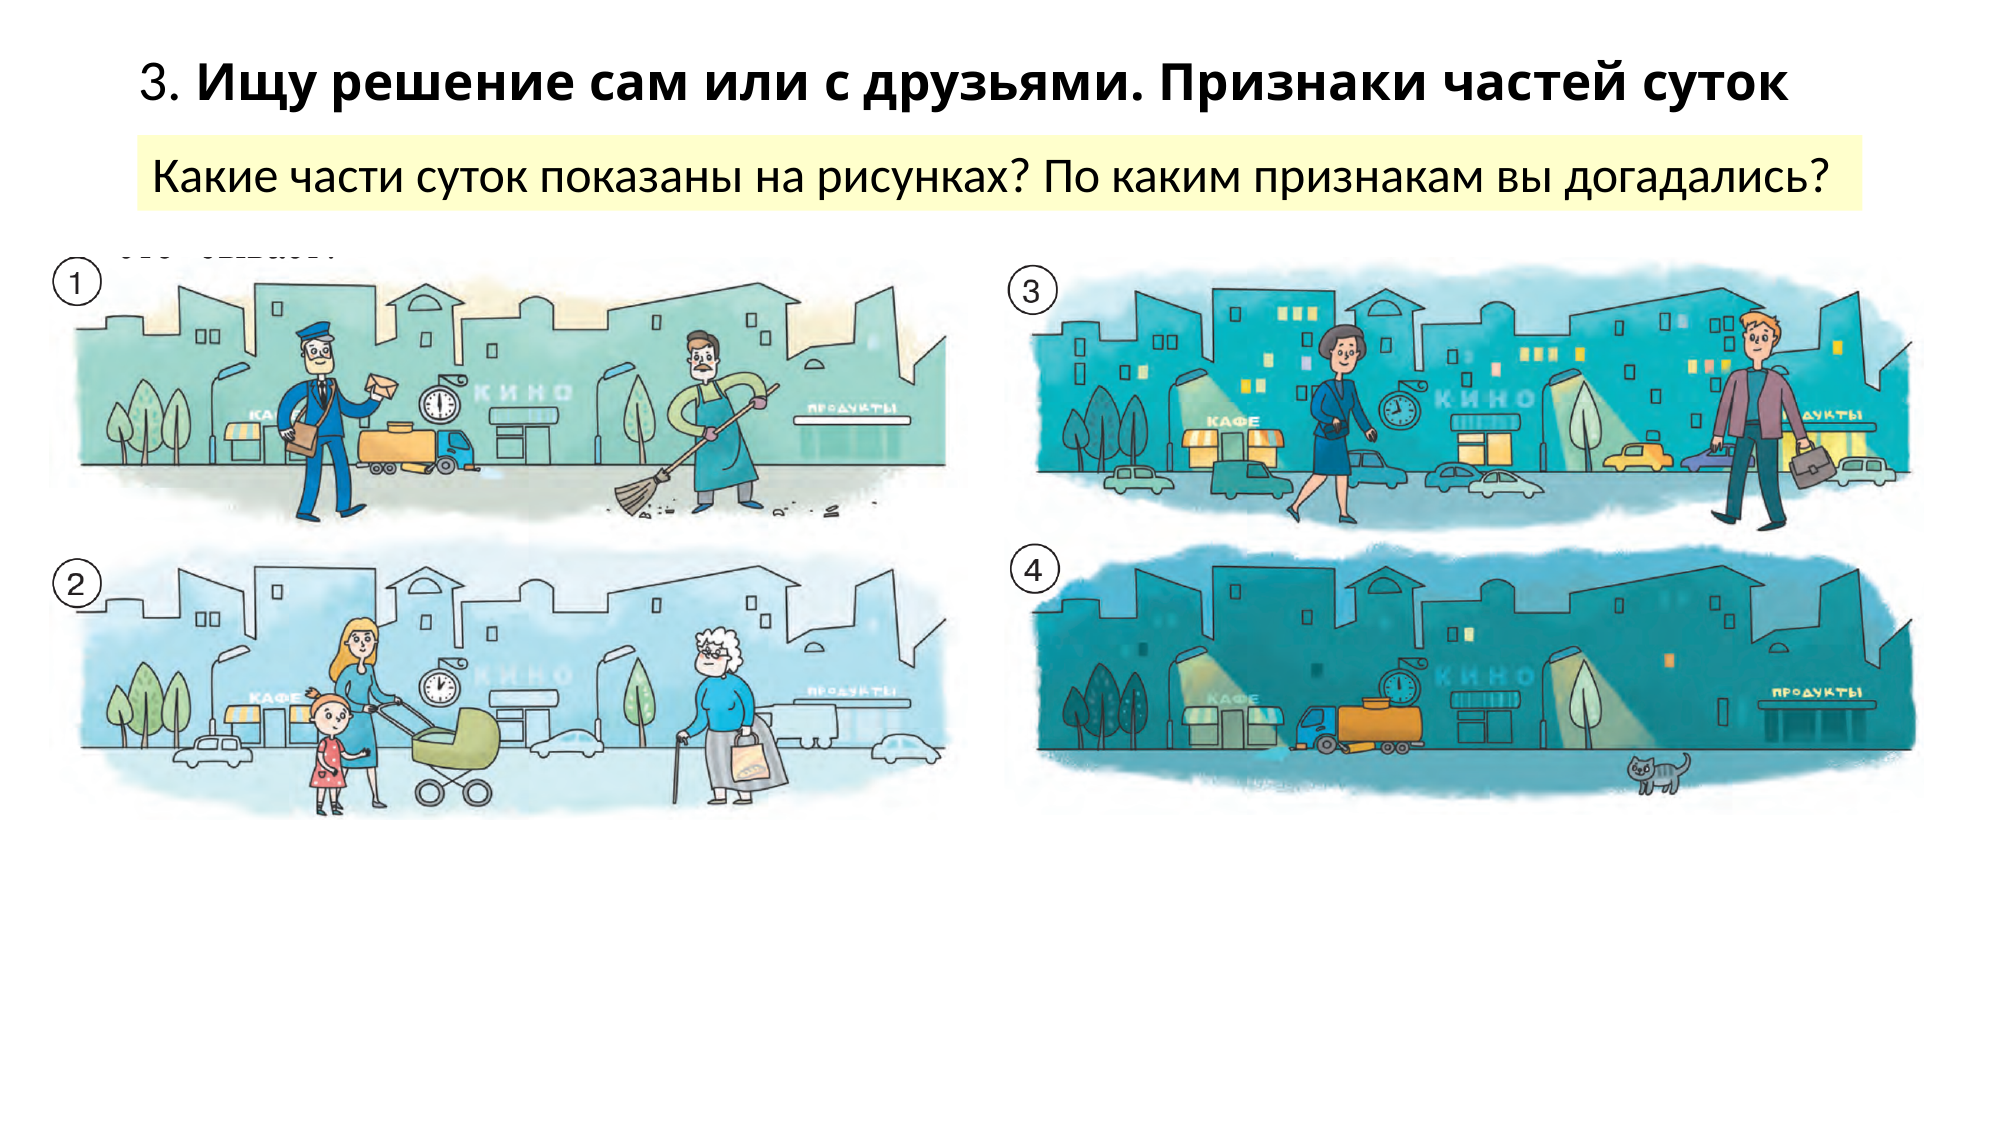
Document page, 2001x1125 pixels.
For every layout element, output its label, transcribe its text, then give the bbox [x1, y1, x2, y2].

text_box Какие части суток показаны на рисунках? По каким признакам вы догадались? [137, 135, 1863, 211]
picture [43, 257, 968, 820]
title 3. Ищу решение сам или с друзьями. Признаки частей суток [123, 38, 1849, 125]
picture [999, 257, 1924, 815]
